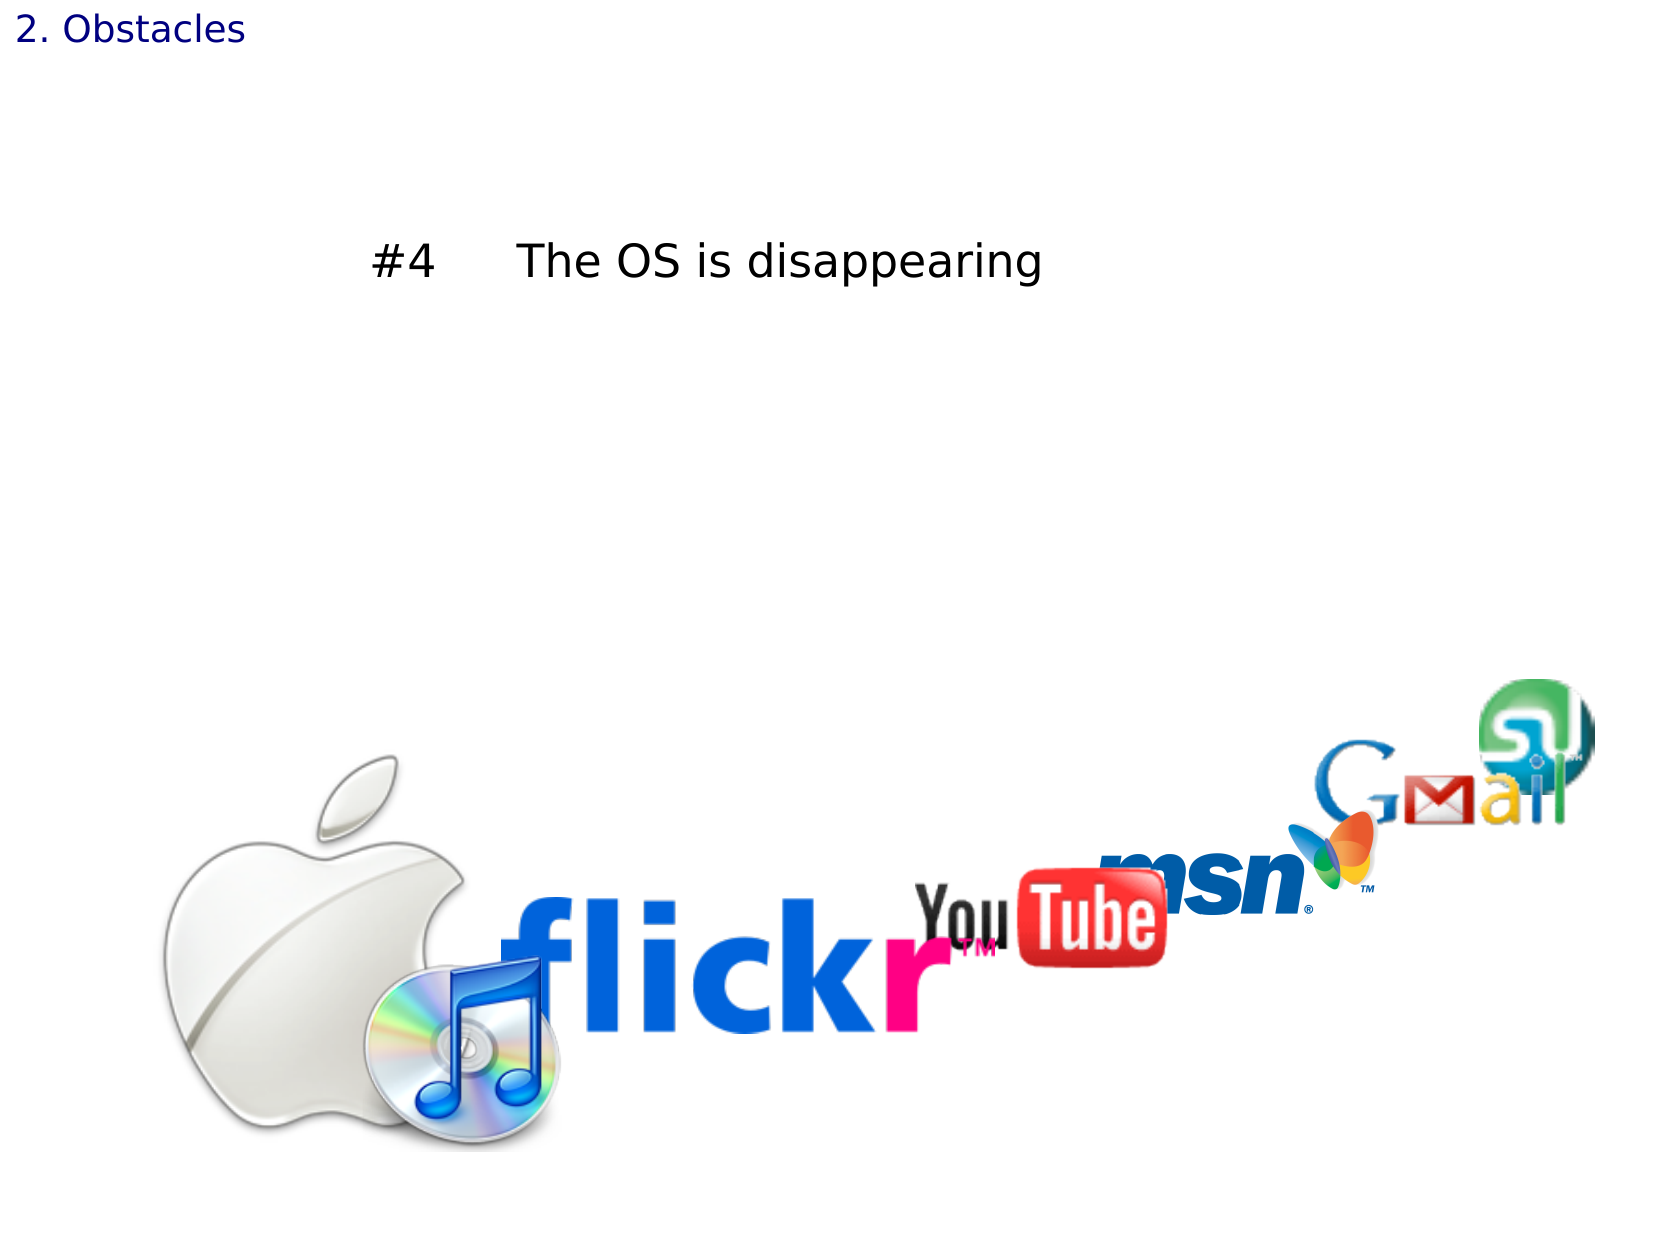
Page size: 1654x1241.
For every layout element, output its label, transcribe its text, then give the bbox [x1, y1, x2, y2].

text_box 2. Obstacles [0, 0, 768, 59]
text_box #4 The OS is disappearing [354, 227, 1565, 296]
picture [153, 679, 1595, 1152]
